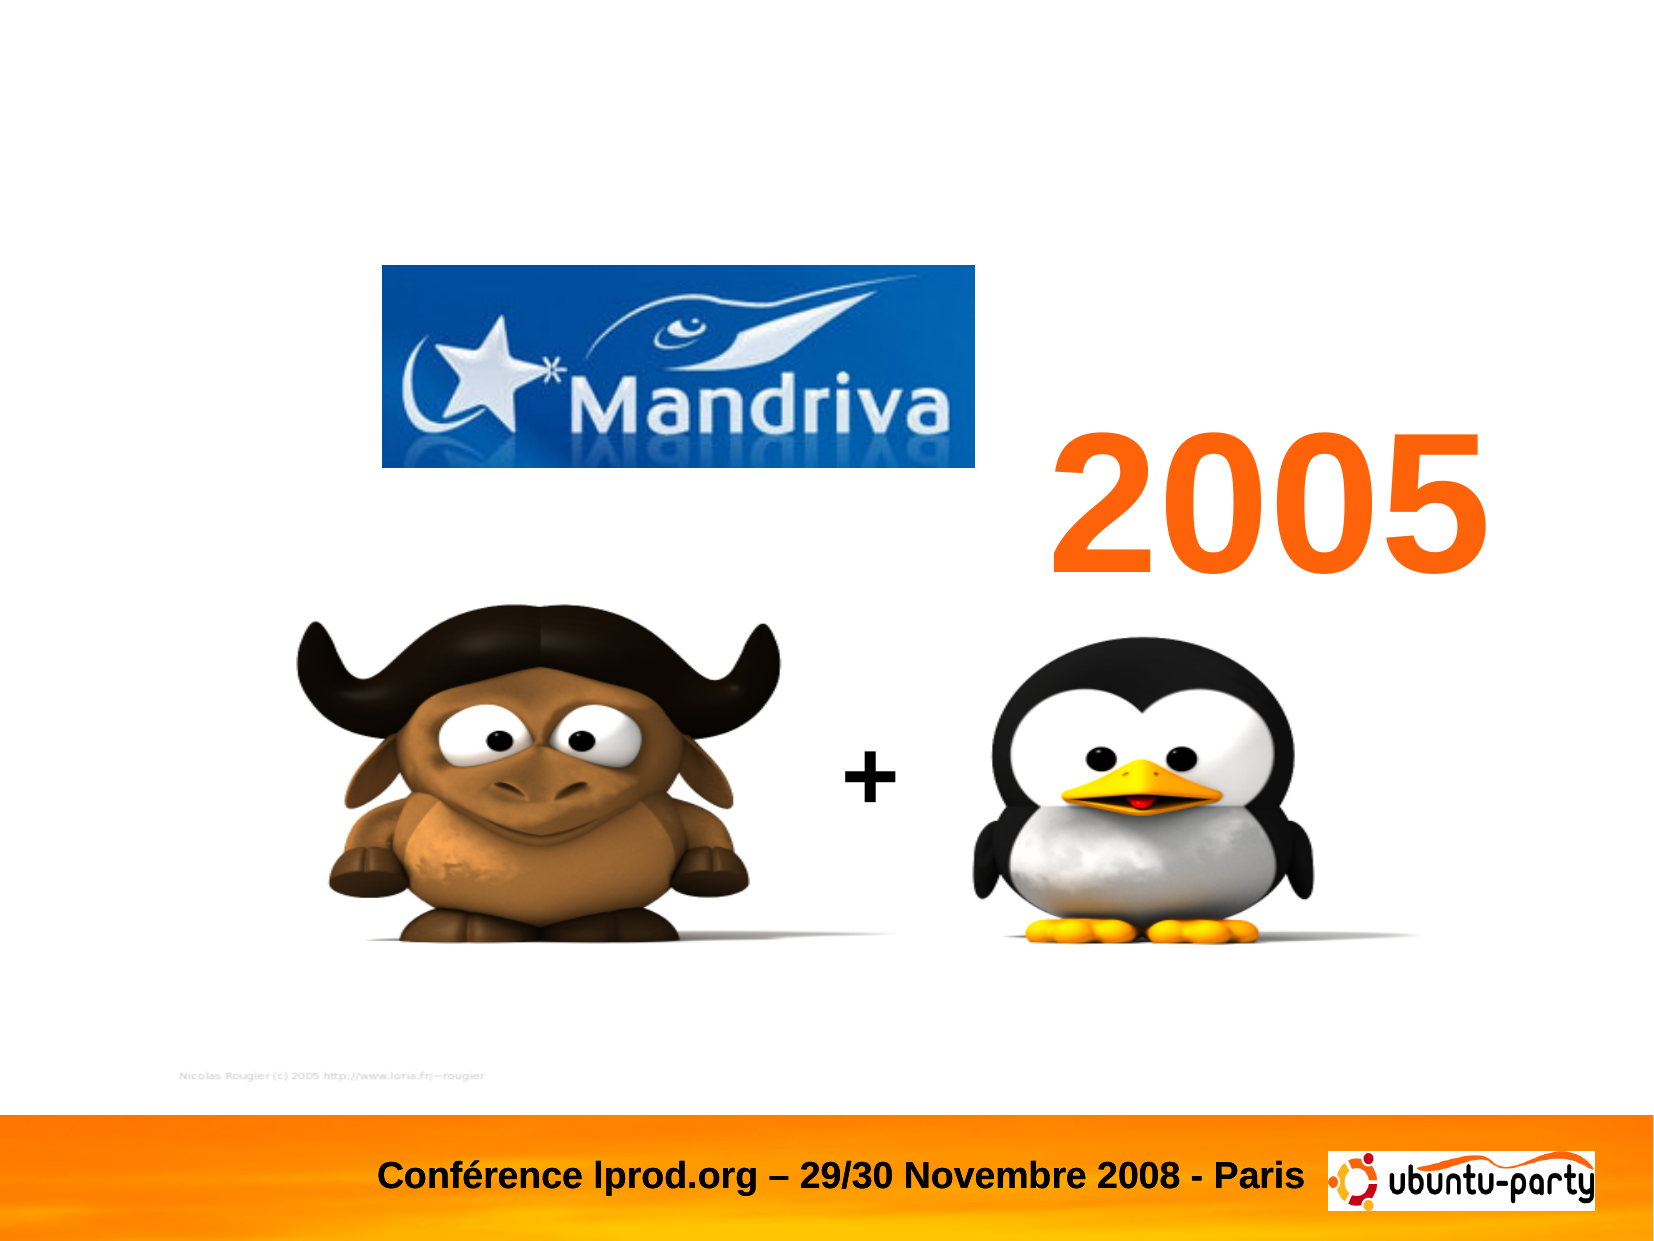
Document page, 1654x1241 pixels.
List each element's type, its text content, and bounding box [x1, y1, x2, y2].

text_box Conférence lprod.org – 29/30 Novembre 2008 - Paris [295, 1147, 1388, 1211]
picture [177, 560, 1506, 1082]
picture [382, 265, 975, 468]
text_box 2005 [944, 383, 1595, 657]
text_box + [324, 712, 1418, 857]
picture [0, 1115, 1654, 1241]
